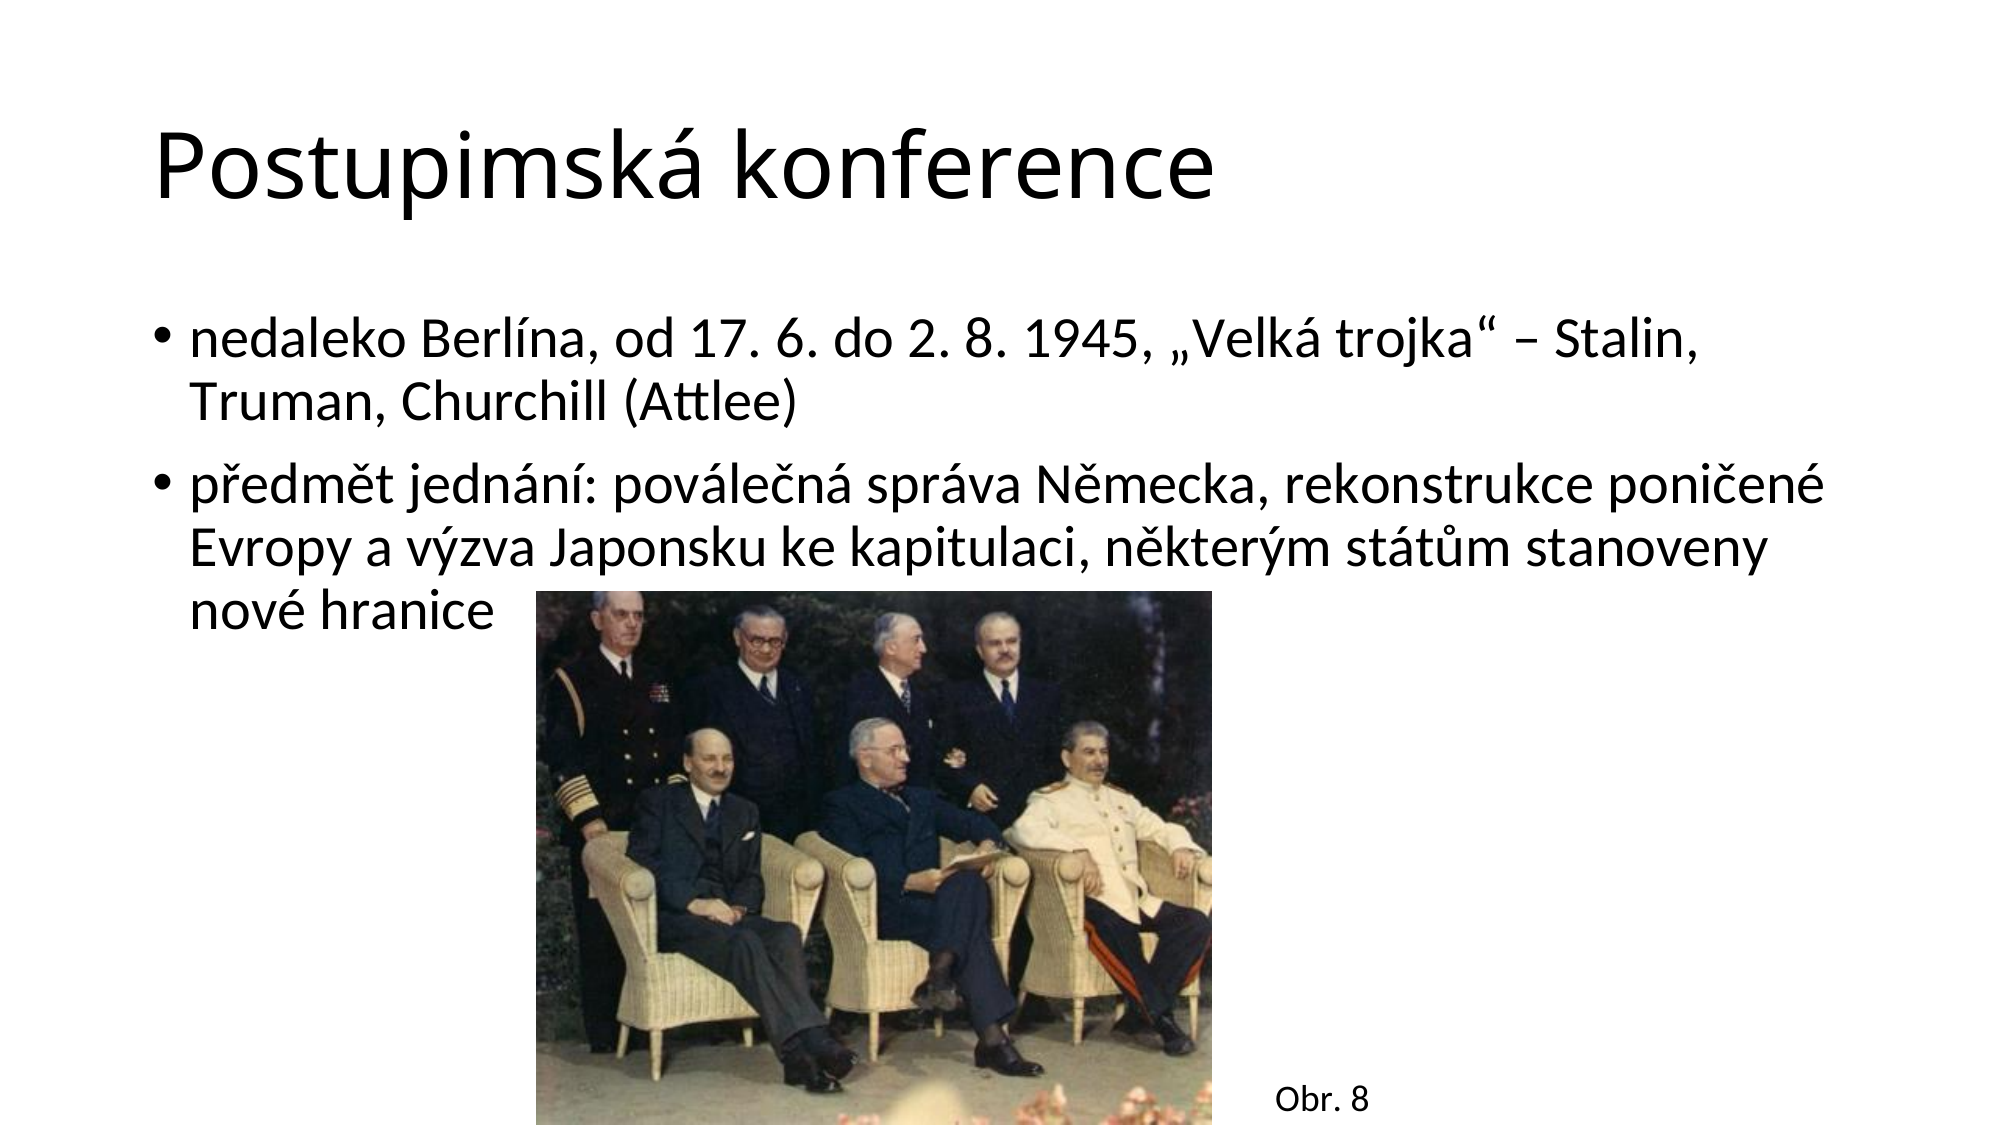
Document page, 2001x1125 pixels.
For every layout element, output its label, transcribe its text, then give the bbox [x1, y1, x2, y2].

title Postupimská konference [137, 59, 1863, 278]
text_box Obr. 8 [1260, 1065, 1385, 1125]
picture [536, 591, 1212, 1125]
list nedaleko Berlína, od 17. 6. do 2. 8. 1945, „Velká trojka“ – Stalin, Truman, Churchill (Attlee) předmět jednání: poválečná správa Německa, rekonstrukce poničené Evropy a výzva Japonsku ke kapitulaci, některým státům stanoveny nové hranice [137, 299, 1863, 1014]
